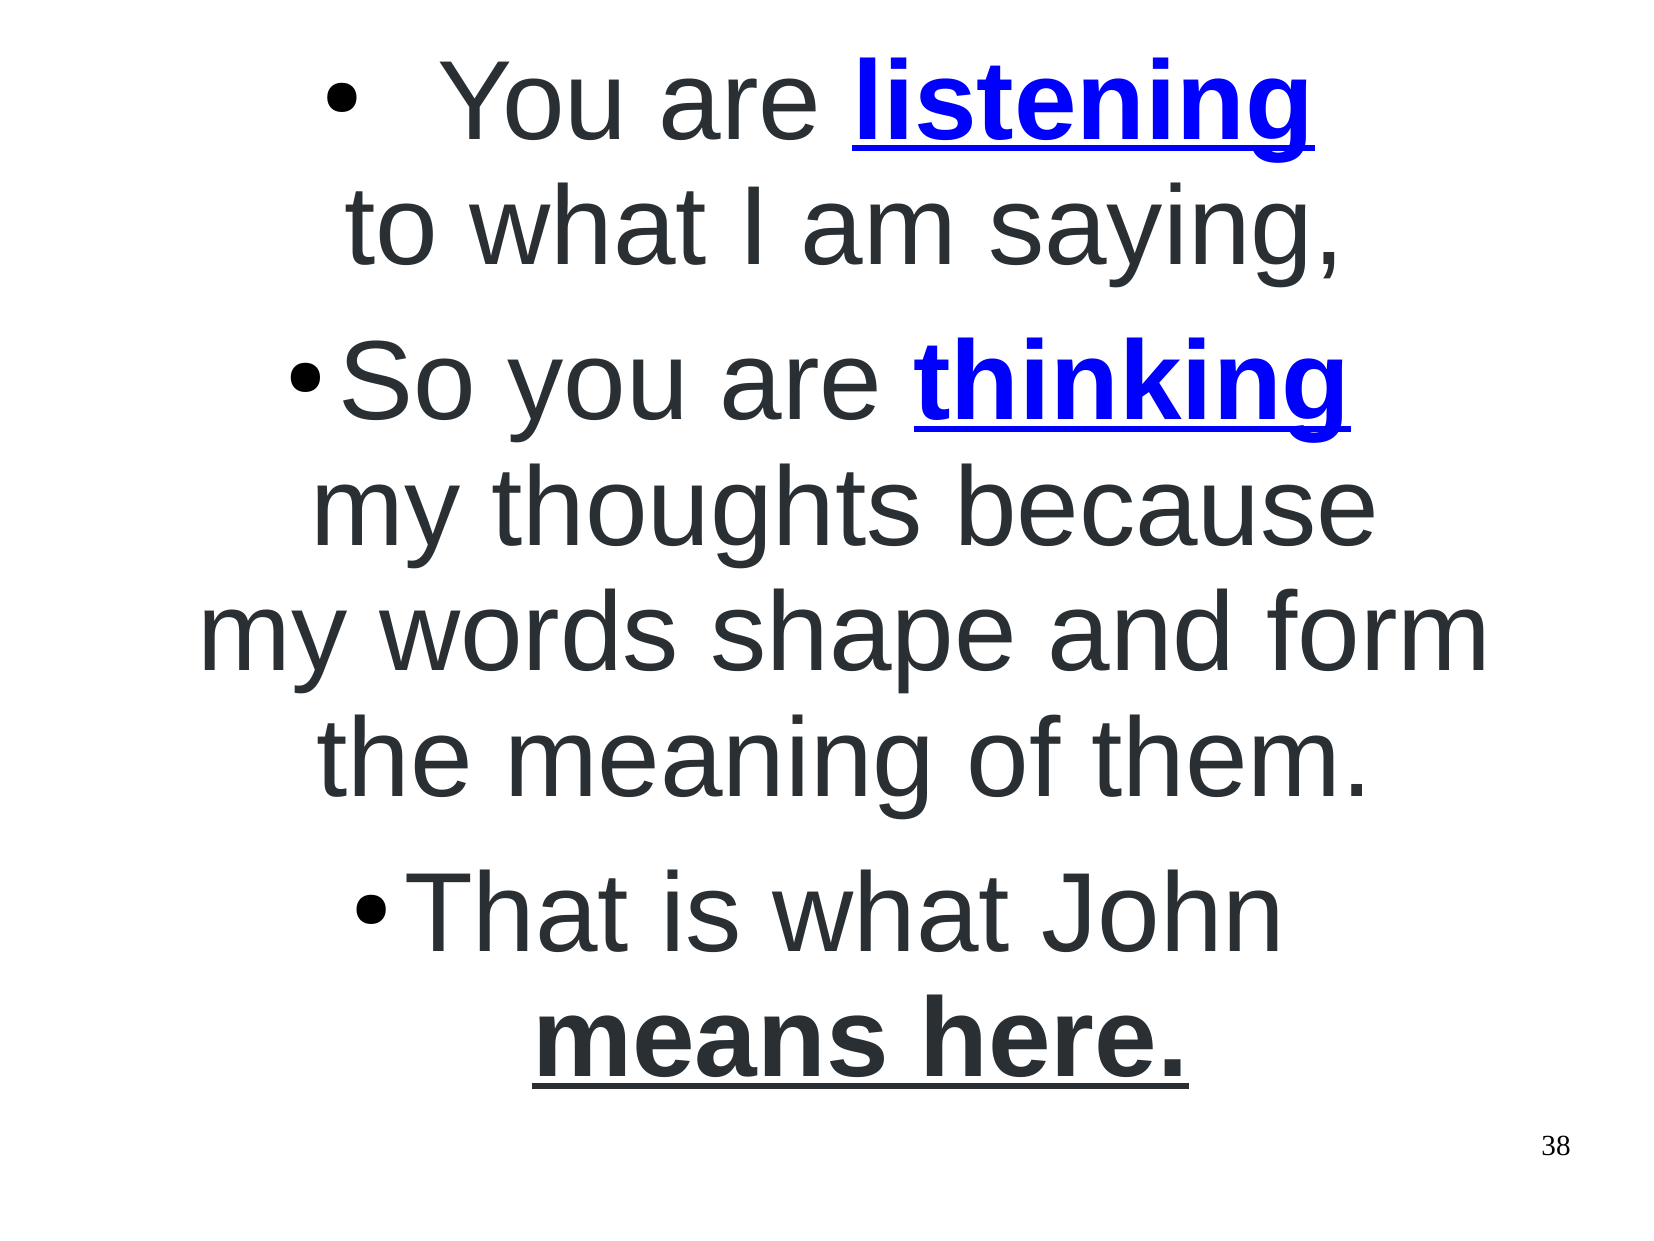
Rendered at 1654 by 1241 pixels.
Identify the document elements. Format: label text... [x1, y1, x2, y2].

list You are listening to what I am saying, So you are thinking my thoughts because my words shape and form the meaning of them. That is what John means here. [37, 37, 1613, 1238]
